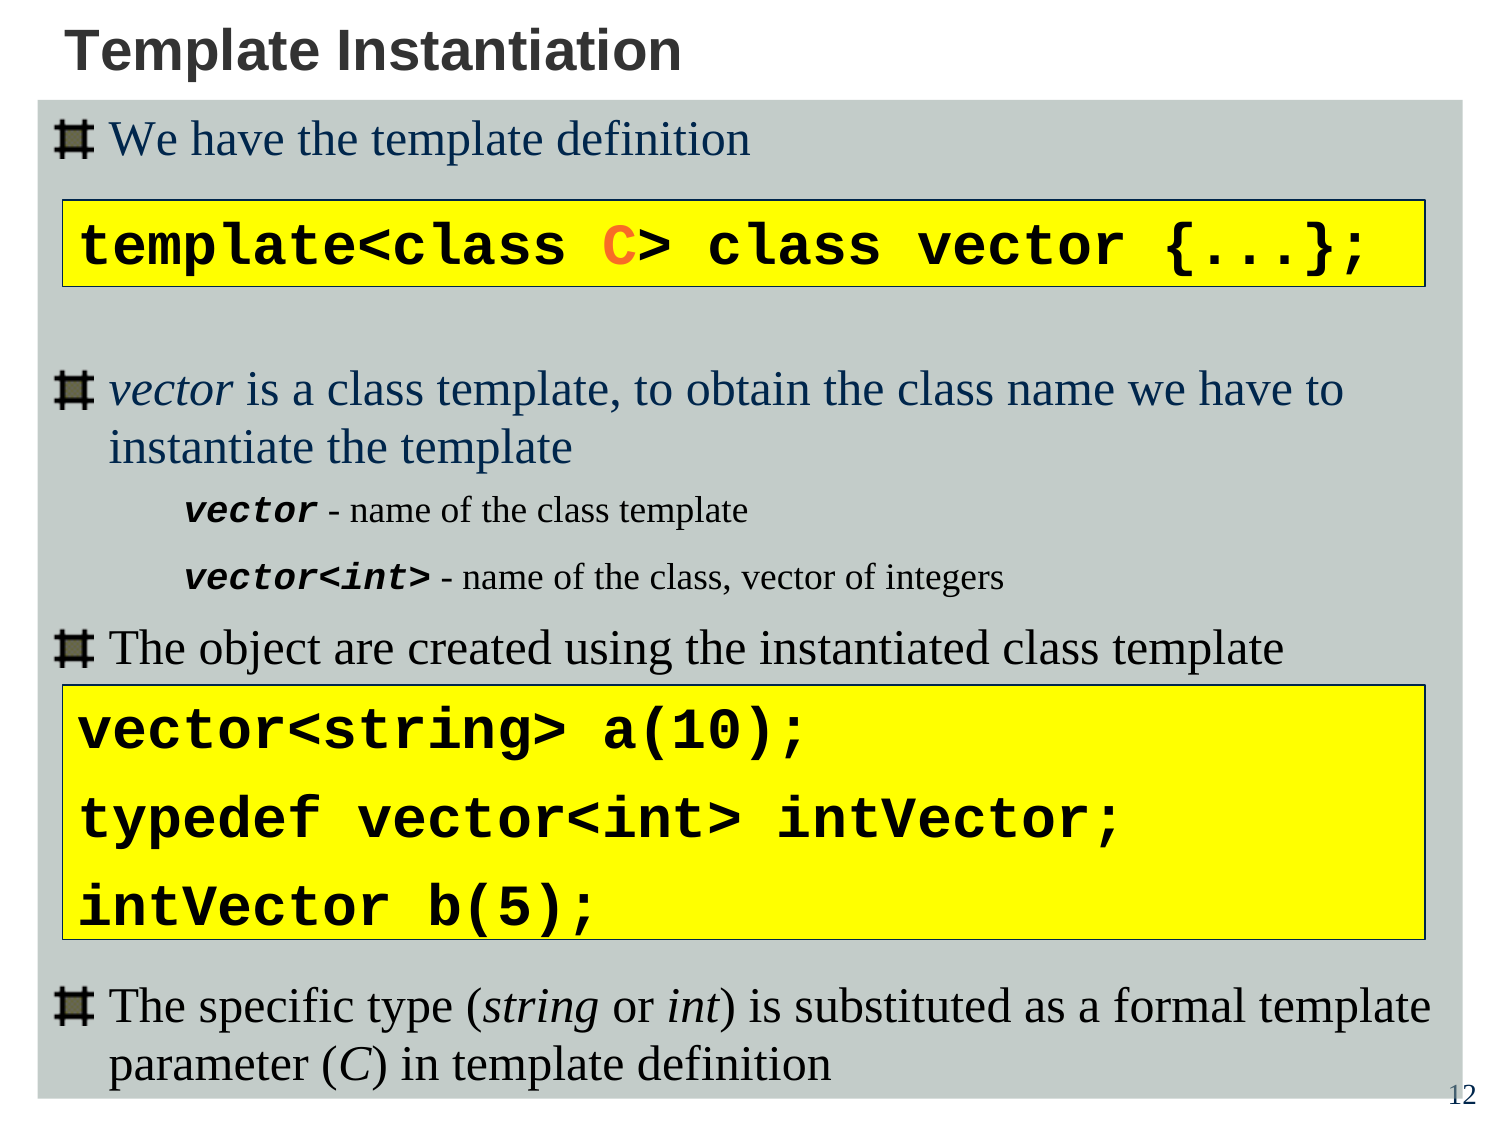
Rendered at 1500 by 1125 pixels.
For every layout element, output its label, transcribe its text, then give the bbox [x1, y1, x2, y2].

text_box vector<string> a(10); typedef vector<int> intVector; intVector b(5); [62, 684, 1426, 945]
title Template Instantiation [50, 0, 1450, 91]
list We have the template definition vector is a class template, to obtain the class name we have to instantiate the template vector - name of the class template vector<int> - name of the class, vector of integers The object are created using the instantiated class template The specific type (string or int) is substituted as a formal template parameter (C) in template definition [37, 99, 1463, 1091]
text_box template<class C> class vector {...}; [62, 200, 1426, 287]
